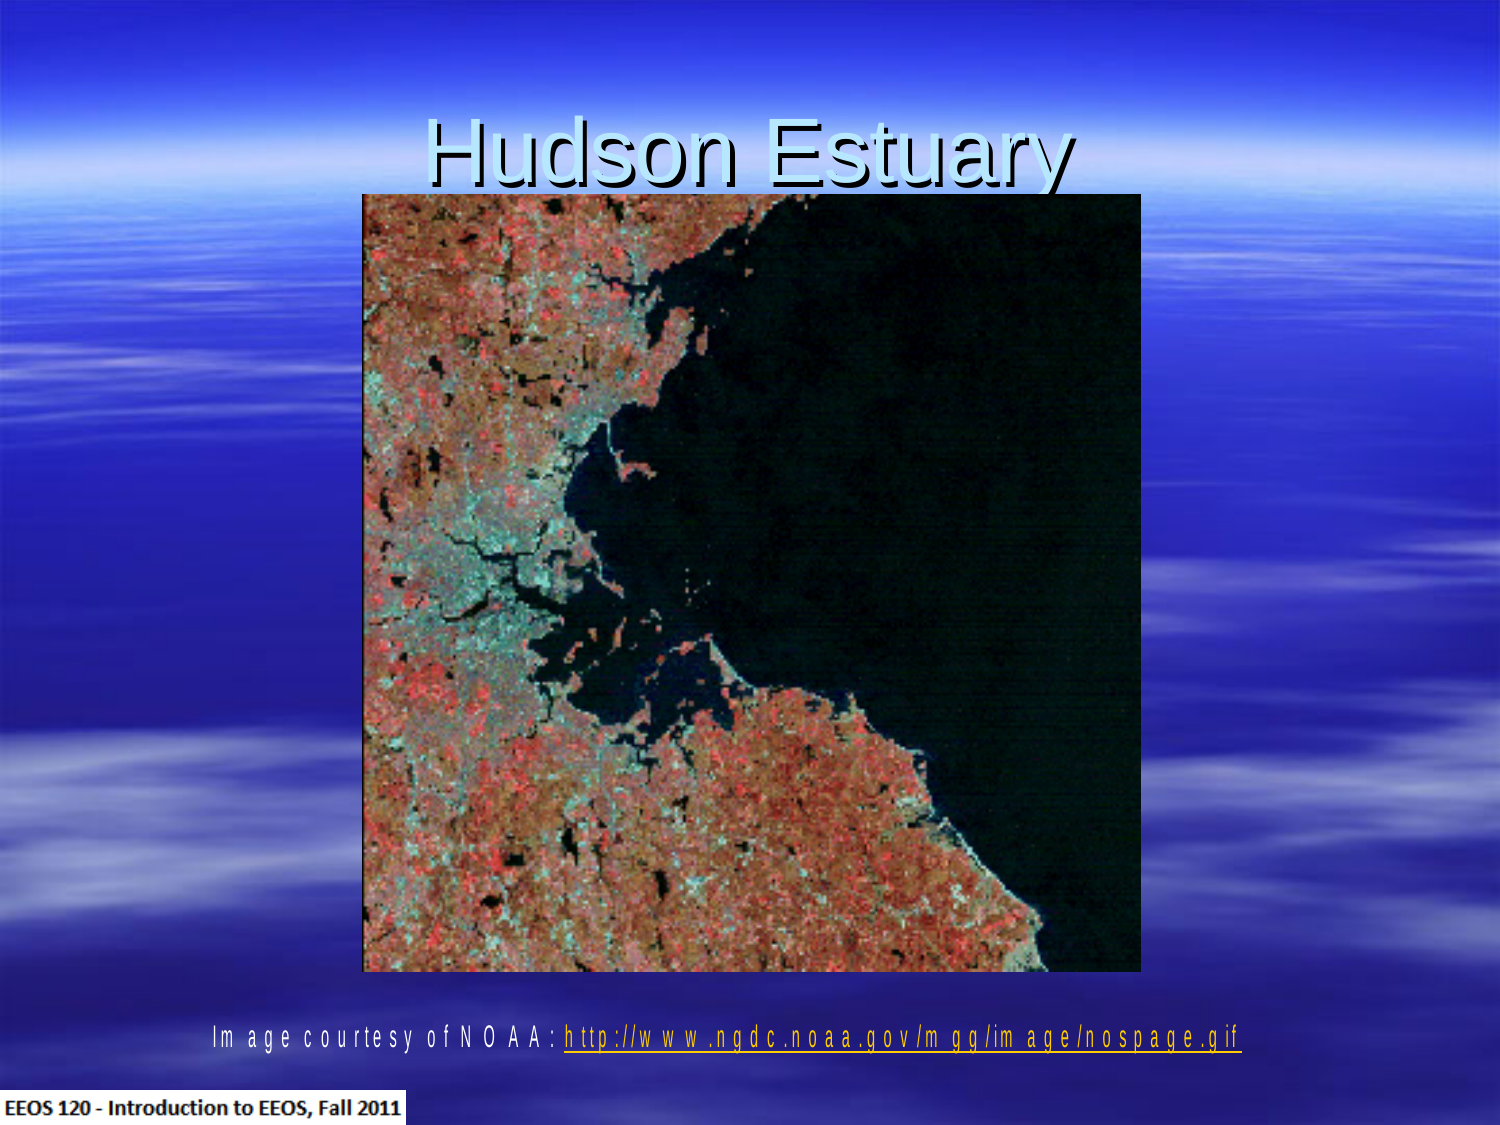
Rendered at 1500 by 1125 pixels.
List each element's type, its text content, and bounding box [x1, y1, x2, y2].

list [49, 274, 738, 1001]
picture [0, 0, 1500, 1125]
title Hudson Estuary [49, 37, 1446, 255]
